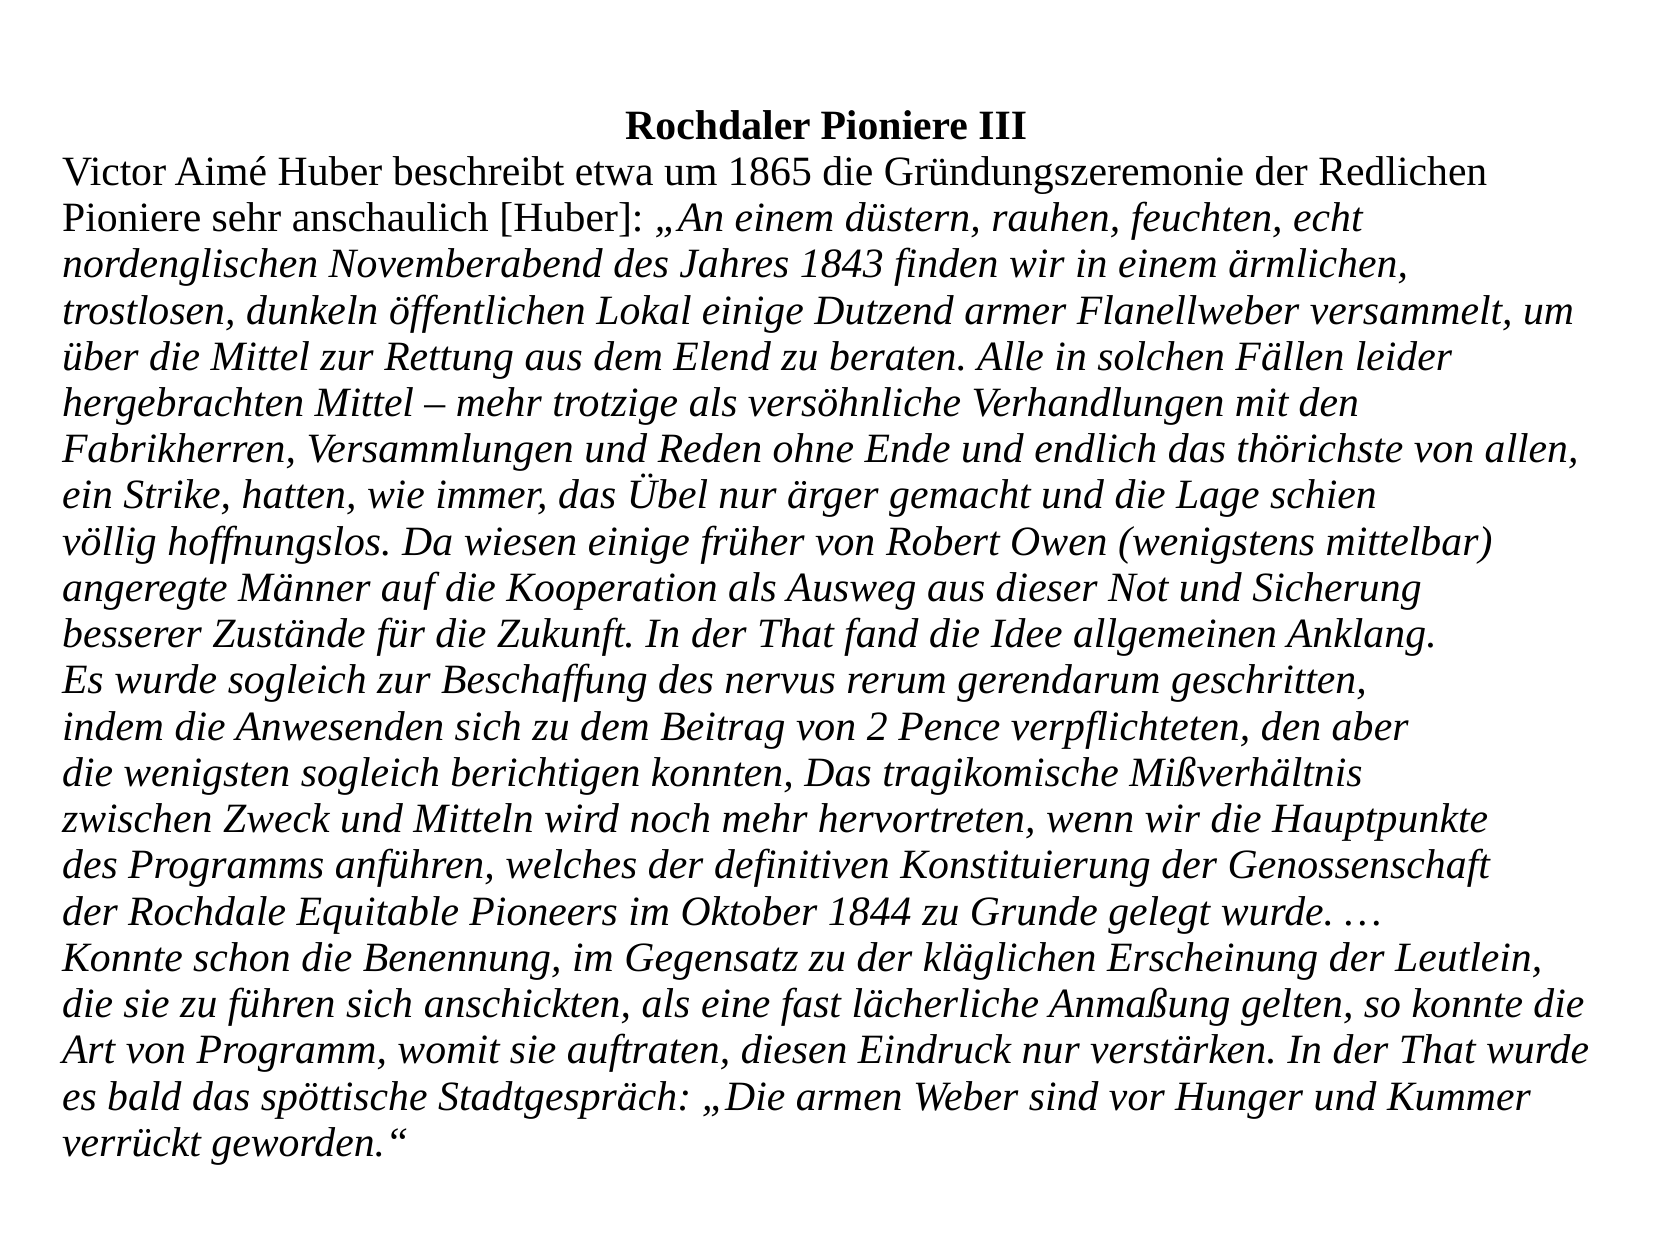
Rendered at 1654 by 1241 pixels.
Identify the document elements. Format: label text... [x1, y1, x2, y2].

text_box Rochdaler Pioniere III Victor Aimé Huber beschreibt etwa um 1865 die Gründungszeremonie der Redlichen Pioniere sehr anschaulich [Huber]: „An einem düstern, rauhen, feuchten, echt nordenglischen Novemberabend des Jahres 1843 finden wir in einem ärmlichen, trostlosen, dunkeln öffentlichen Lokal einige Dutzend armer Flanellweber versammelt, um über die Mittel zur Rettung aus dem Elend zu beraten. Alle in solchen Fällen leider hergebrachten Mittel – mehr trotzige als versöhnliche Verhandlungen mit den Fabrikherren, Versammlungen und Reden ohne Ende und endlich das thörichste von allen, ein Strike, hatten, wie immer, das Übel nur ärger gemacht und die Lage schien völlig hoffnungslos. Da wiesen einige früher von Robert Owen (wenigstens mittelbar) angeregte Männer auf die Kooperation als Ausweg aus dieser Not und Sicherung besserer Zustände für die Zukunft. In der That fand die Idee allgemeinen Anklang. Es wurde sogleich zur Beschaffung des nervus rerum gerendarum geschritten, indem die Anwesenden sich zu dem Beitrag von 2 Pence verpflichteten, den aber die wenigsten sogleich berichtigen konnten, Das tragikomische Mißverhältnis zwischen Zweck und Mitteln wird noch mehr hervortreten, wenn wir die Hauptpunkte des Programms anführen, welches der definitiven Konstituierung der Genossenschaft der Rochdale Equitable Pioneers im Oktober 1844 zu Grunde gelegt wurde. … Konnte schon die Benennung, im Gegensatz zu der kläglichen Erscheinung der Leutlein, die sie zu führen sich anschickten, als eine fast lächerliche Anmaßung gelten, so konnte die Art von Programm, womit sie auftraten, diesen Eindruck nur verstärken. In der That wurde es bald das spöttische Stadtgespräch: „Die armen Weber sind vor Hunger und Kummer verrückt geworden.“ [47, 94, 1607, 1173]
